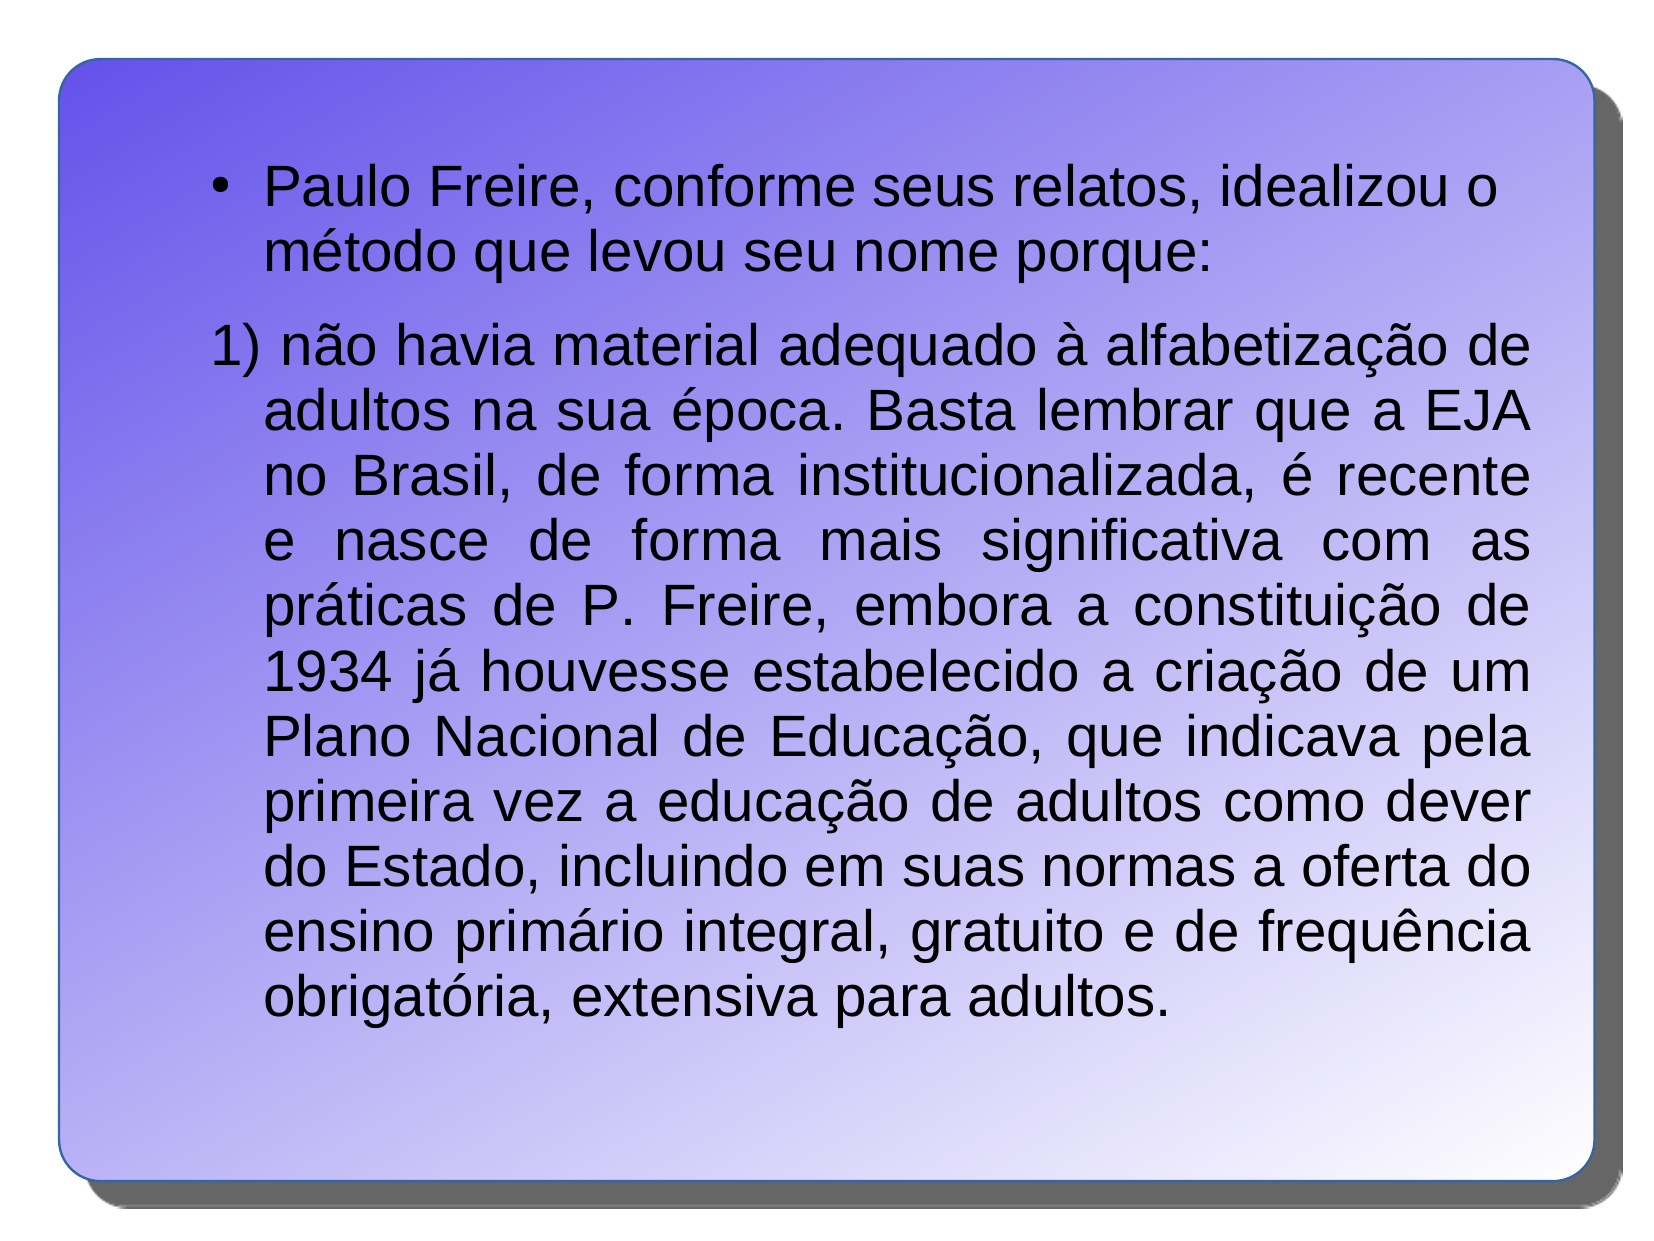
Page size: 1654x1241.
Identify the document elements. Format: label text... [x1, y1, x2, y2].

list Paulo Freire, conforme seus relatos, idealizou o método que levou seu nome porque: não havia material adequado à alfabetização de adultos na sua época. Basta lembrar que a EJA no Brasil, de forma institucionalizada, é recente e nasce de forma mais significativa com as práticas de P. Freire, embora a constituição de 1934 já houvesse estabelecido a criação de um Plano Nacional de Educação, que indicava pela primeira vez a educação de adultos como dever do Estado, incluindo em suas normas a oferta do ensino primário integral, gratuito e de frequência obrigatória, extensiva para adultos. [121, 153, 1534, 1123]
